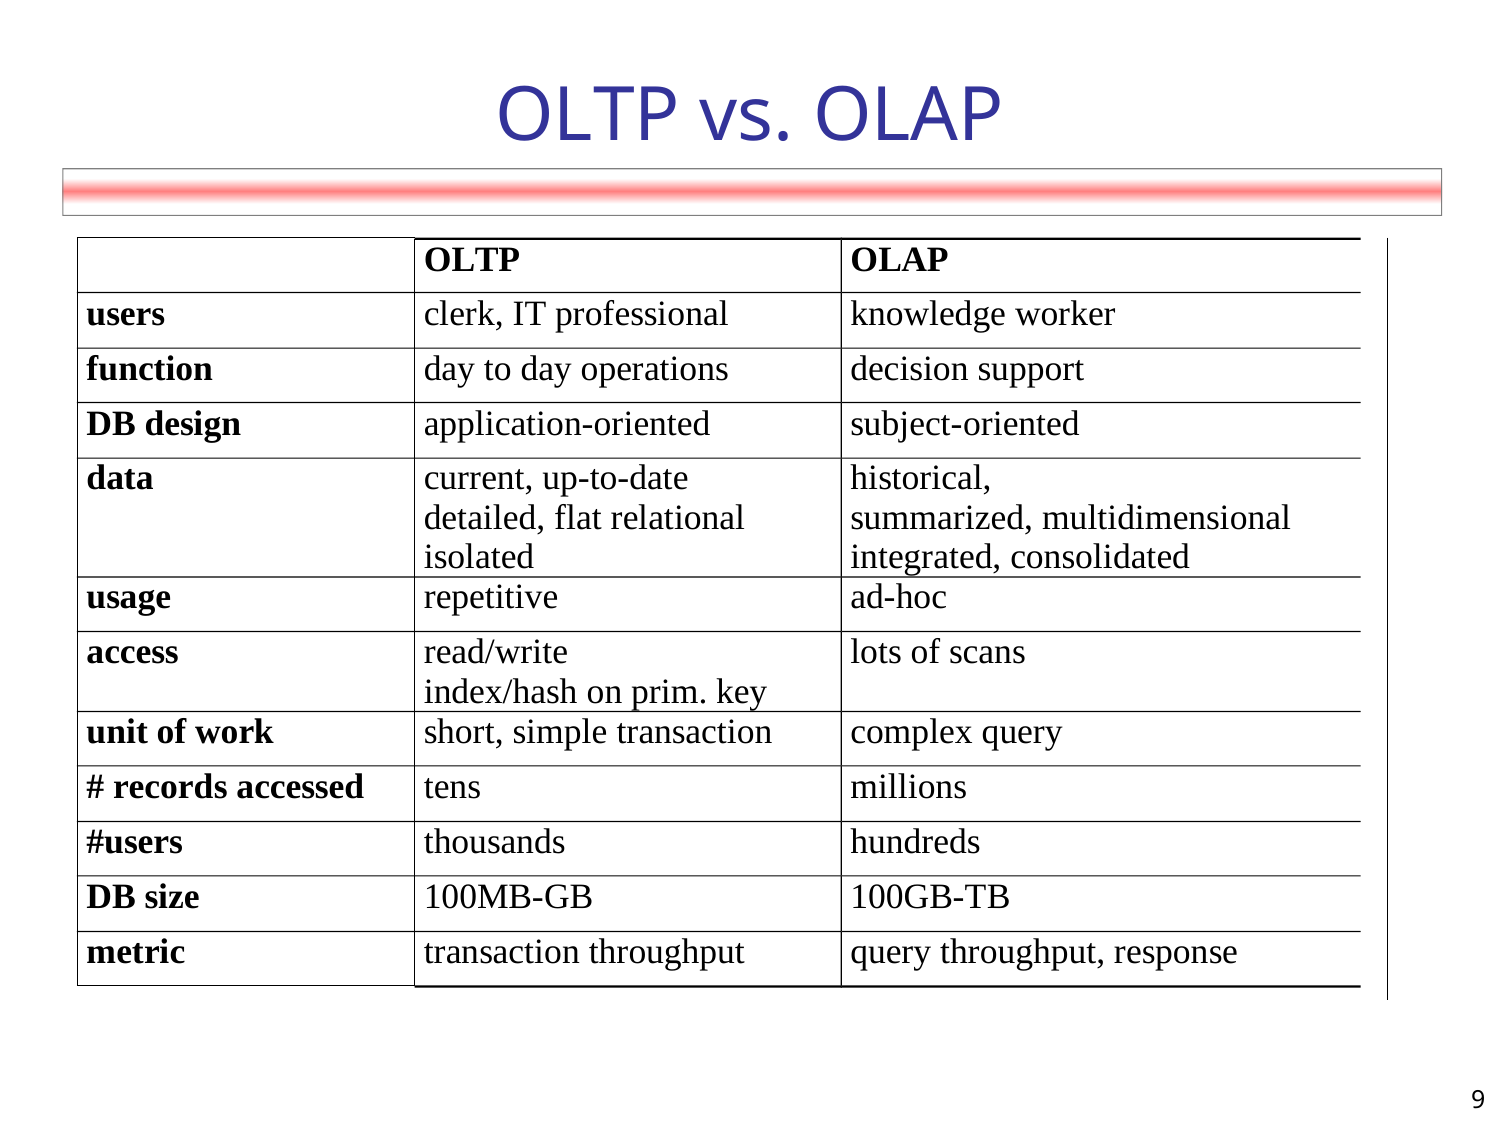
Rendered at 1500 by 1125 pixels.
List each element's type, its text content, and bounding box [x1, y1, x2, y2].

title OLTP vs. OLAP [62, 49, 1438, 163]
text_box <number> [1187, 1050, 1500, 1125]
text_box [75, 237, 1379, 1038]
